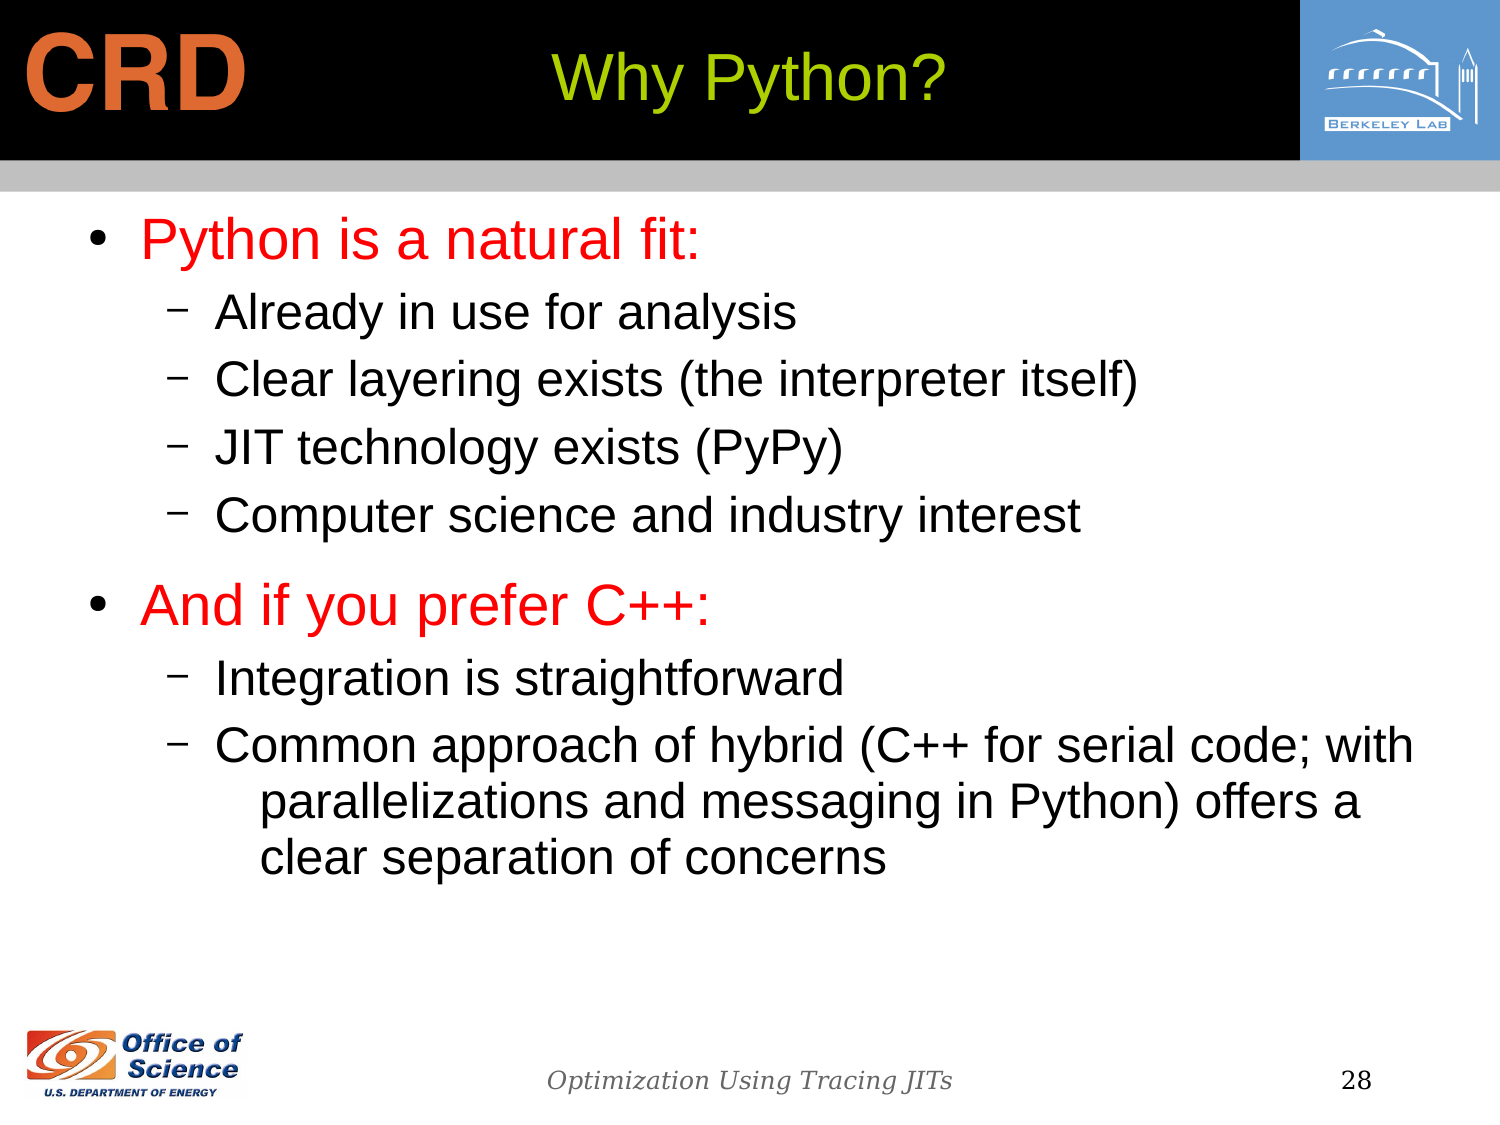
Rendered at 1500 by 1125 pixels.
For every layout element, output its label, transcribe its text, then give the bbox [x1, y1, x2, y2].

picture [22, 1026, 246, 1100]
picture [1300, 0, 1500, 160]
list Python is a natural fit: Already in use for analysis Clear layering exists (the interpreter itself) JIT technology exists (PyPy) Computer science and industry interest And if you prefer C++: Integration is straightforward Common approach of hybrid (C++ for serial code; with parallelizations and messaging in Python) offers a clear separation of concerns [69, 206, 1422, 932]
title Why Python? [306, 0, 1194, 156]
picture [0, 0, 266, 149]
